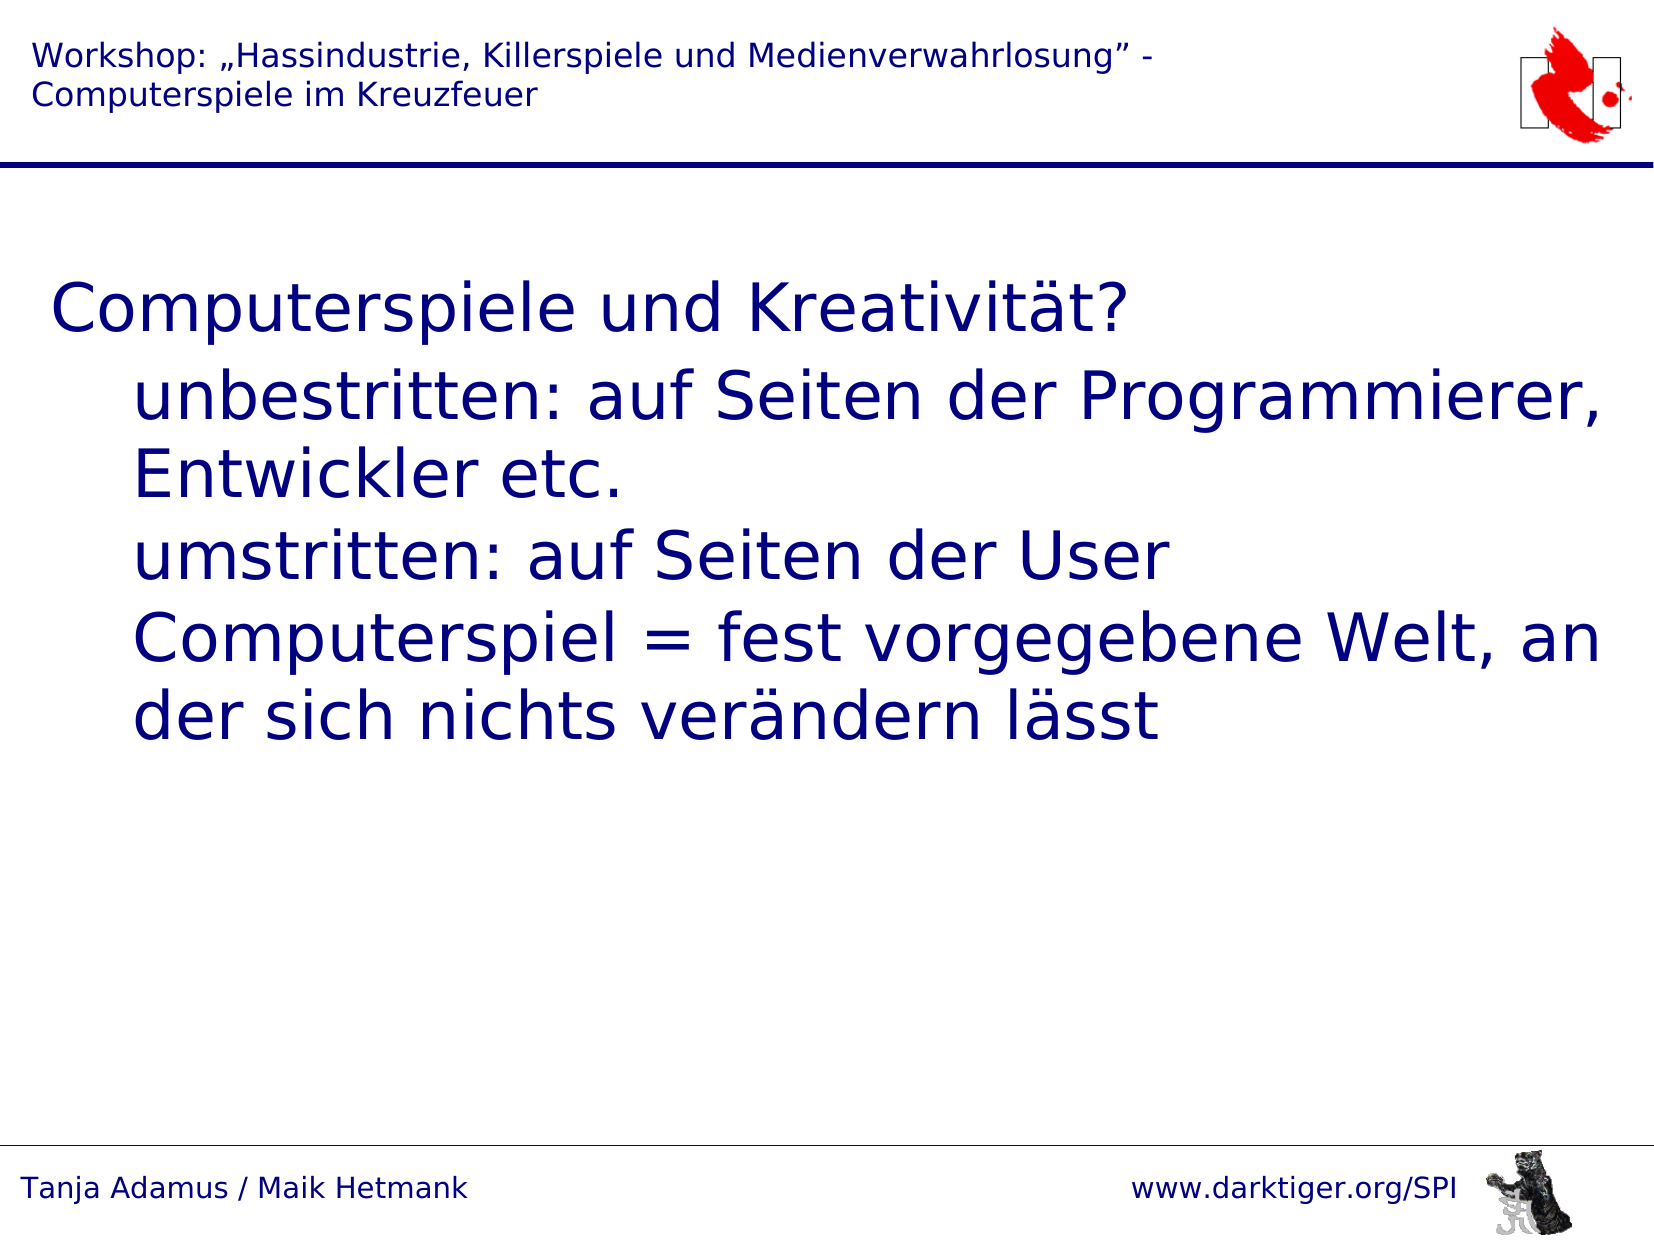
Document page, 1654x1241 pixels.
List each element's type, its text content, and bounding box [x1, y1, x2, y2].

text_box Computerspiele und Kreativität? [35, 261, 1565, 355]
picture [1486, 1150, 1572, 1235]
text_box umstritten: auf Seiten der User [118, 509, 1625, 592]
text_box Workshop: „Hassindustrie, Killerspiele und Medienverwahrlosung” - Computerspiele im Kreuzfeuer [16, 29, 1418, 178]
text_box Computerspiel = fest vorgegebene Welt, an der sich nichts verändern lässt [118, 592, 1625, 763]
text_box unbestritten: auf Seiten der Programmierer, Entwickler etc. [118, 350, 1625, 509]
picture [1503, 16, 1632, 148]
